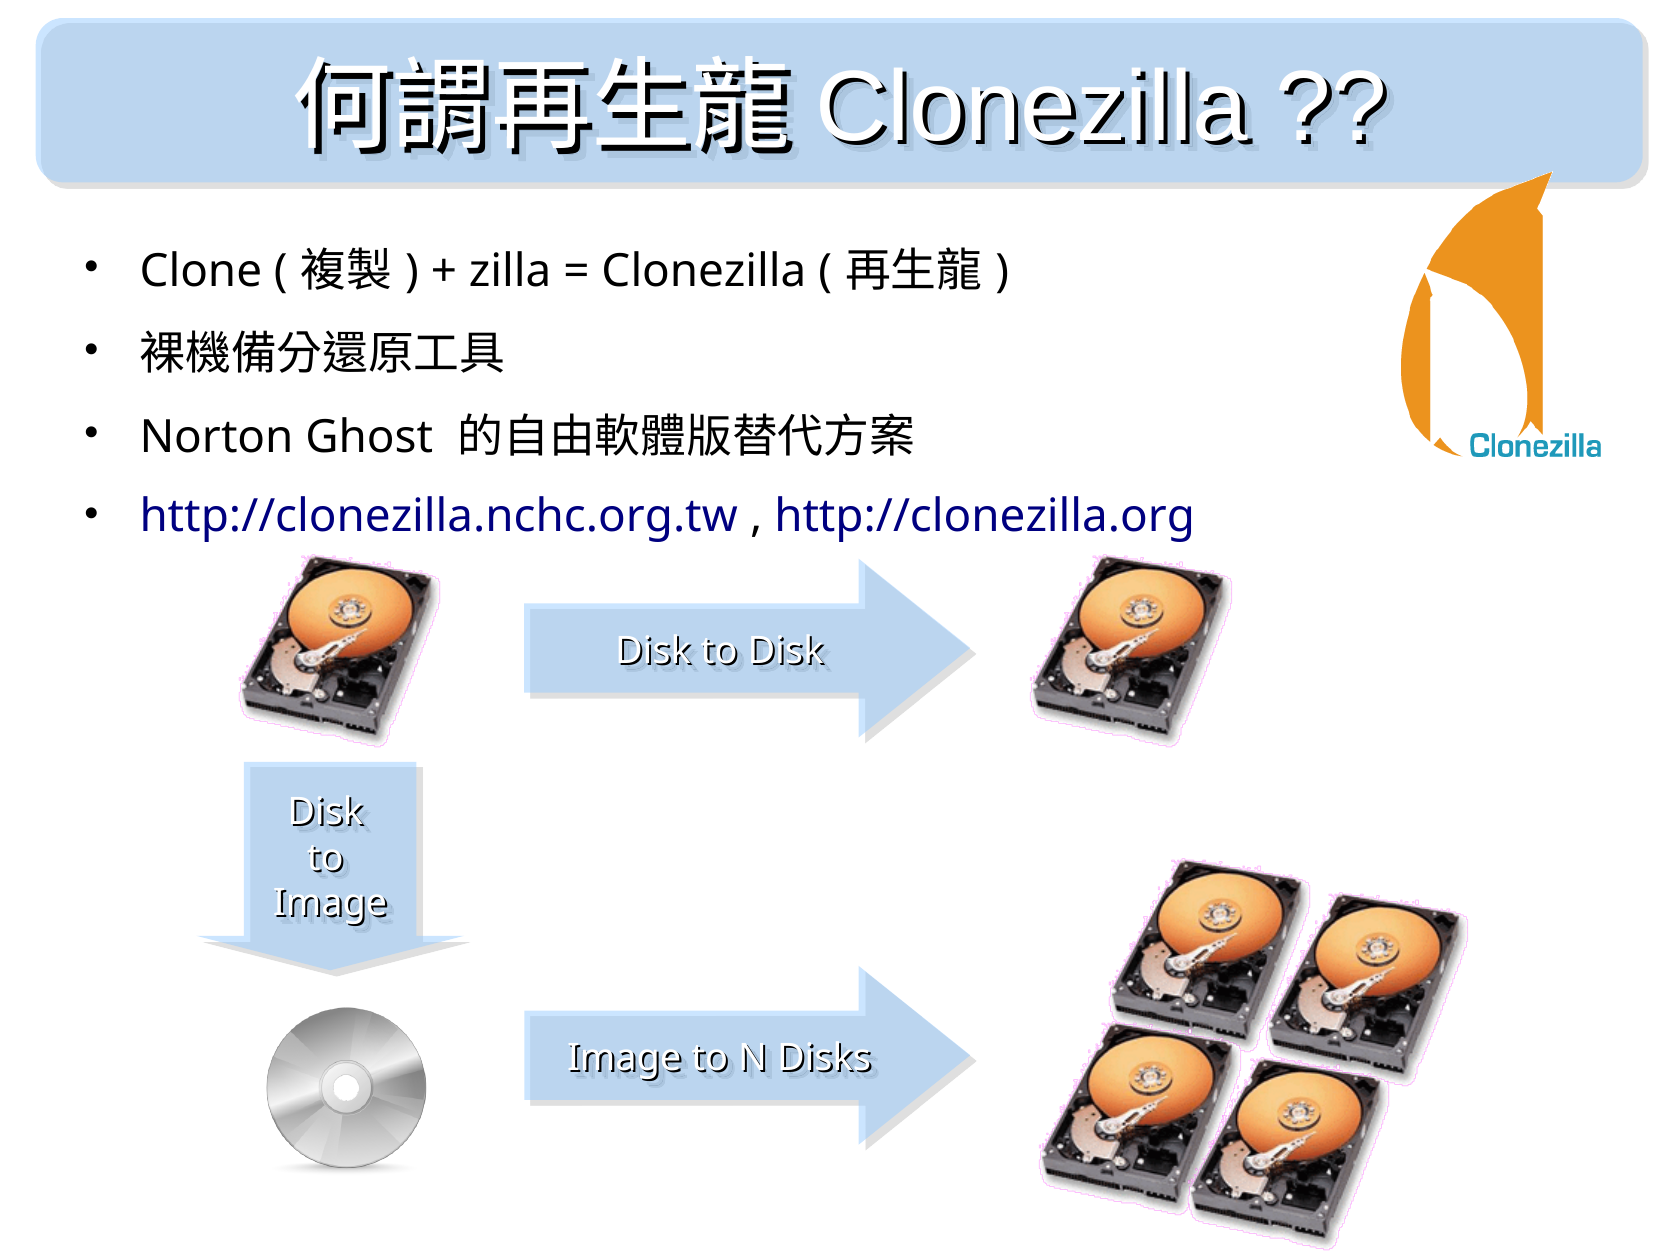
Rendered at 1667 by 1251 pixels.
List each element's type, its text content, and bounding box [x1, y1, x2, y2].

chart [1368, 160, 1618, 473]
picture [255, 999, 434, 1179]
list Clone (複製) + zilla = Clonezilla (再生龍) 裸機備分還原工具 Norton Ghost 的自由軟體版替代方案 http://clonezilla.nchc.org.tw , http://clonezilla.org [83, 232, 1584, 528]
text_box 何謂再生龍Clonezilla ?? [35, 18, 1643, 183]
text_box Disk to Image [196, 761, 465, 971]
text_box Image to N Disks [524, 965, 971, 1145]
text_box Disk to Disk [524, 558, 971, 738]
picture [1026, 841, 1477, 1251]
picture [226, 537, 449, 759]
picture [1017, 537, 1241, 759]
